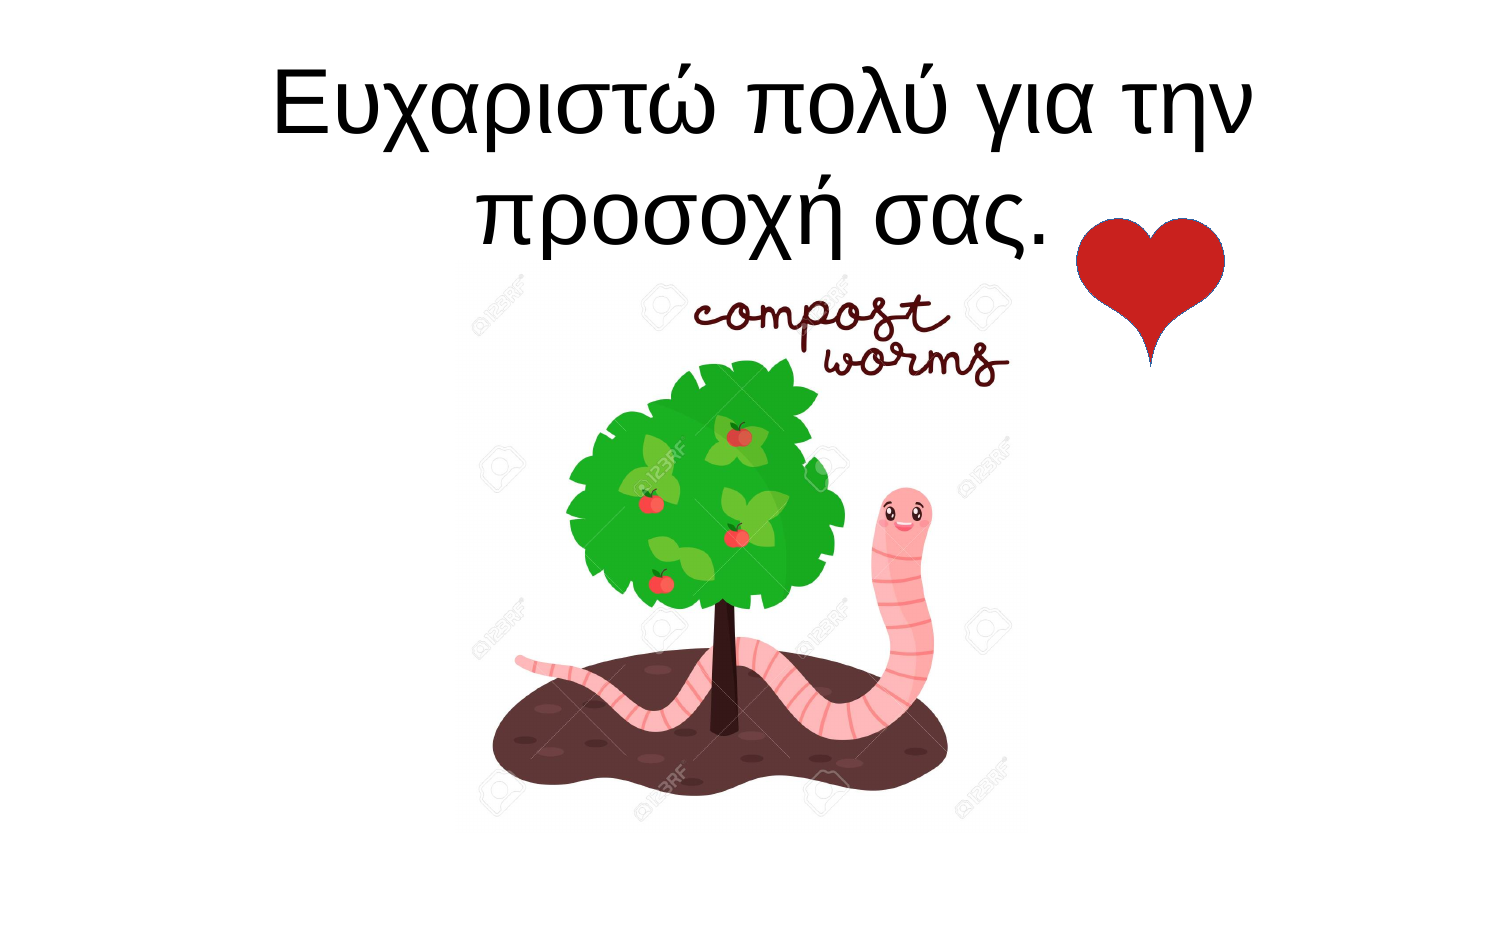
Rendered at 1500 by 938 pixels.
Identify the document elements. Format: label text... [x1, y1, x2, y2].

title Ευχαριστώ πολύ για την προσοχή σας. [88, 41, 1439, 219]
picture [455, 261, 1028, 833]
text_box [1076, 218, 1225, 367]
